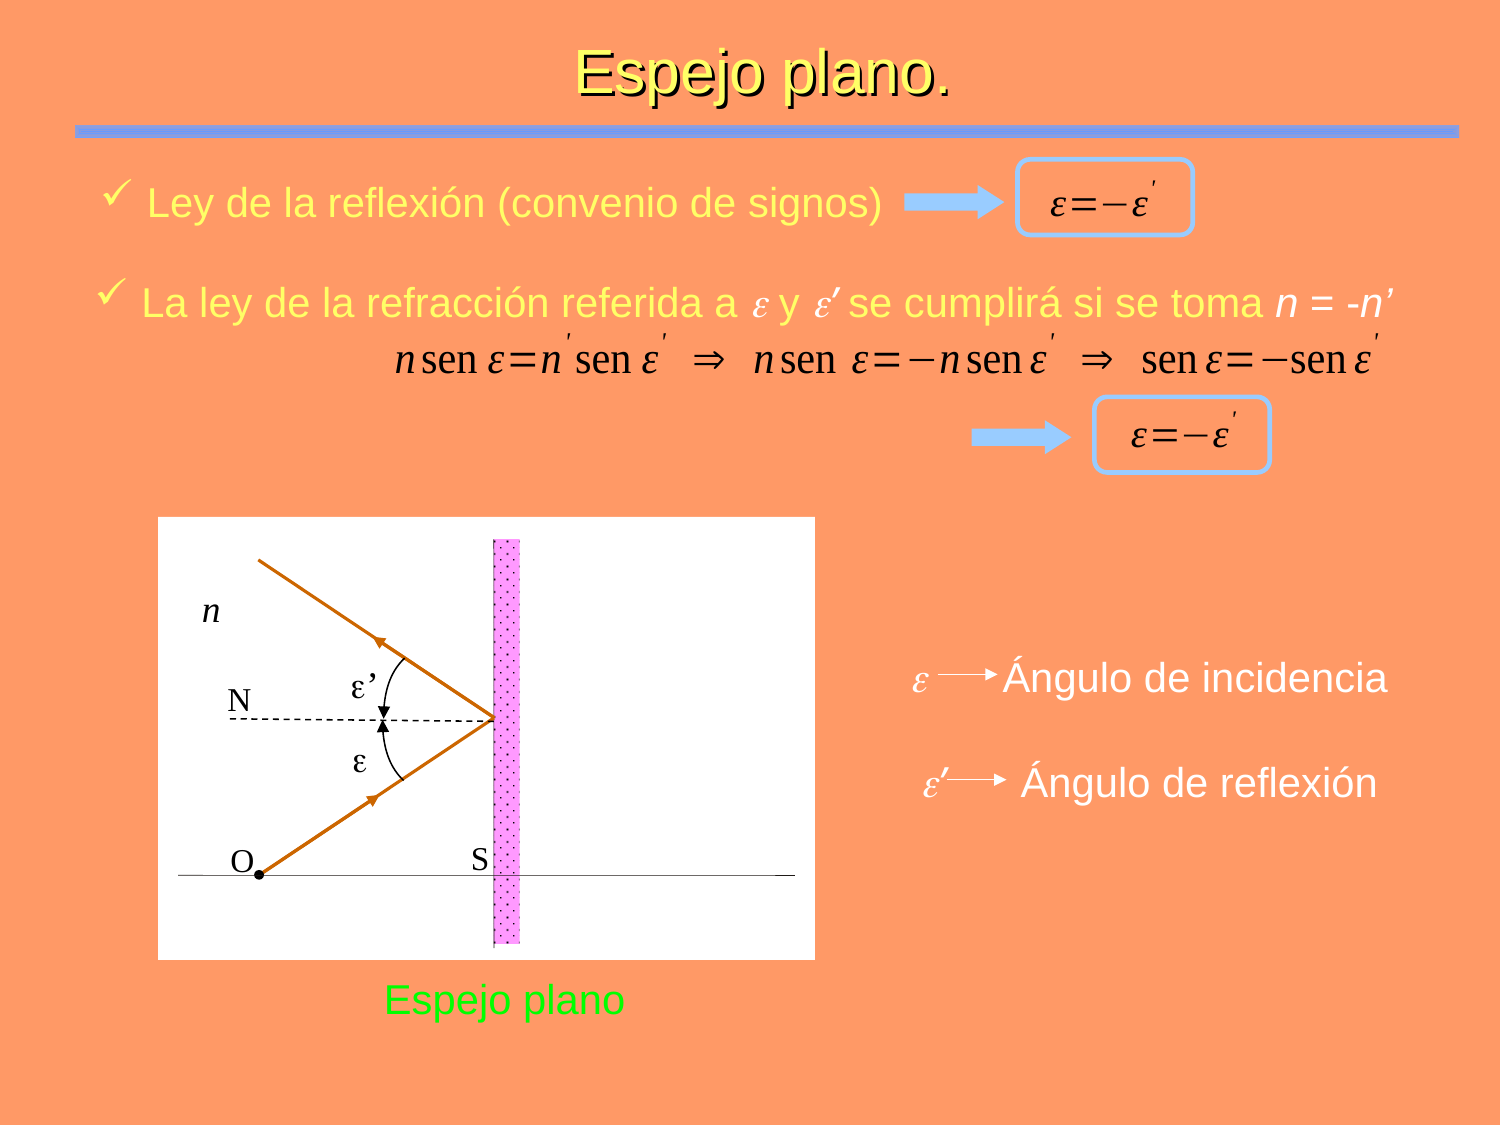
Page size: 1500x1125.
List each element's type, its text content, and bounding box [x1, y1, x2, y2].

text_box O [224, 839, 261, 875]
chart [1118, 404, 1253, 456]
text_box n [192, 585, 230, 631]
text_box La ley de la refracción referida a  y ’ se cumplirá si se toma n = -n’ [79, 267, 1450, 335]
text_box [905, 186, 1003, 218]
text_box N [212, 670, 267, 727]
text_box S [461, 837, 499, 875]
text_box [972, 421, 1071, 453]
text_box ’ Ángulo de reflexión [905, 747, 1393, 814]
text_box O [224, 876, 261, 880]
text_box [75, 125, 1460, 138]
chart [383, 325, 1390, 384]
chart [1037, 174, 1172, 225]
text_box ’ [337, 660, 391, 707]
text_box Espejo plano [369, 965, 641, 1032]
text_box  Ángulo de incidencia [894, 642, 1403, 709]
text_box Espejo plano. [50, 23, 1476, 114]
text_box Ley de la reflexión (convenio de signos) [85, 168, 1012, 236]
text_box  [341, 734, 379, 780]
text_box [158, 516, 815, 960]
